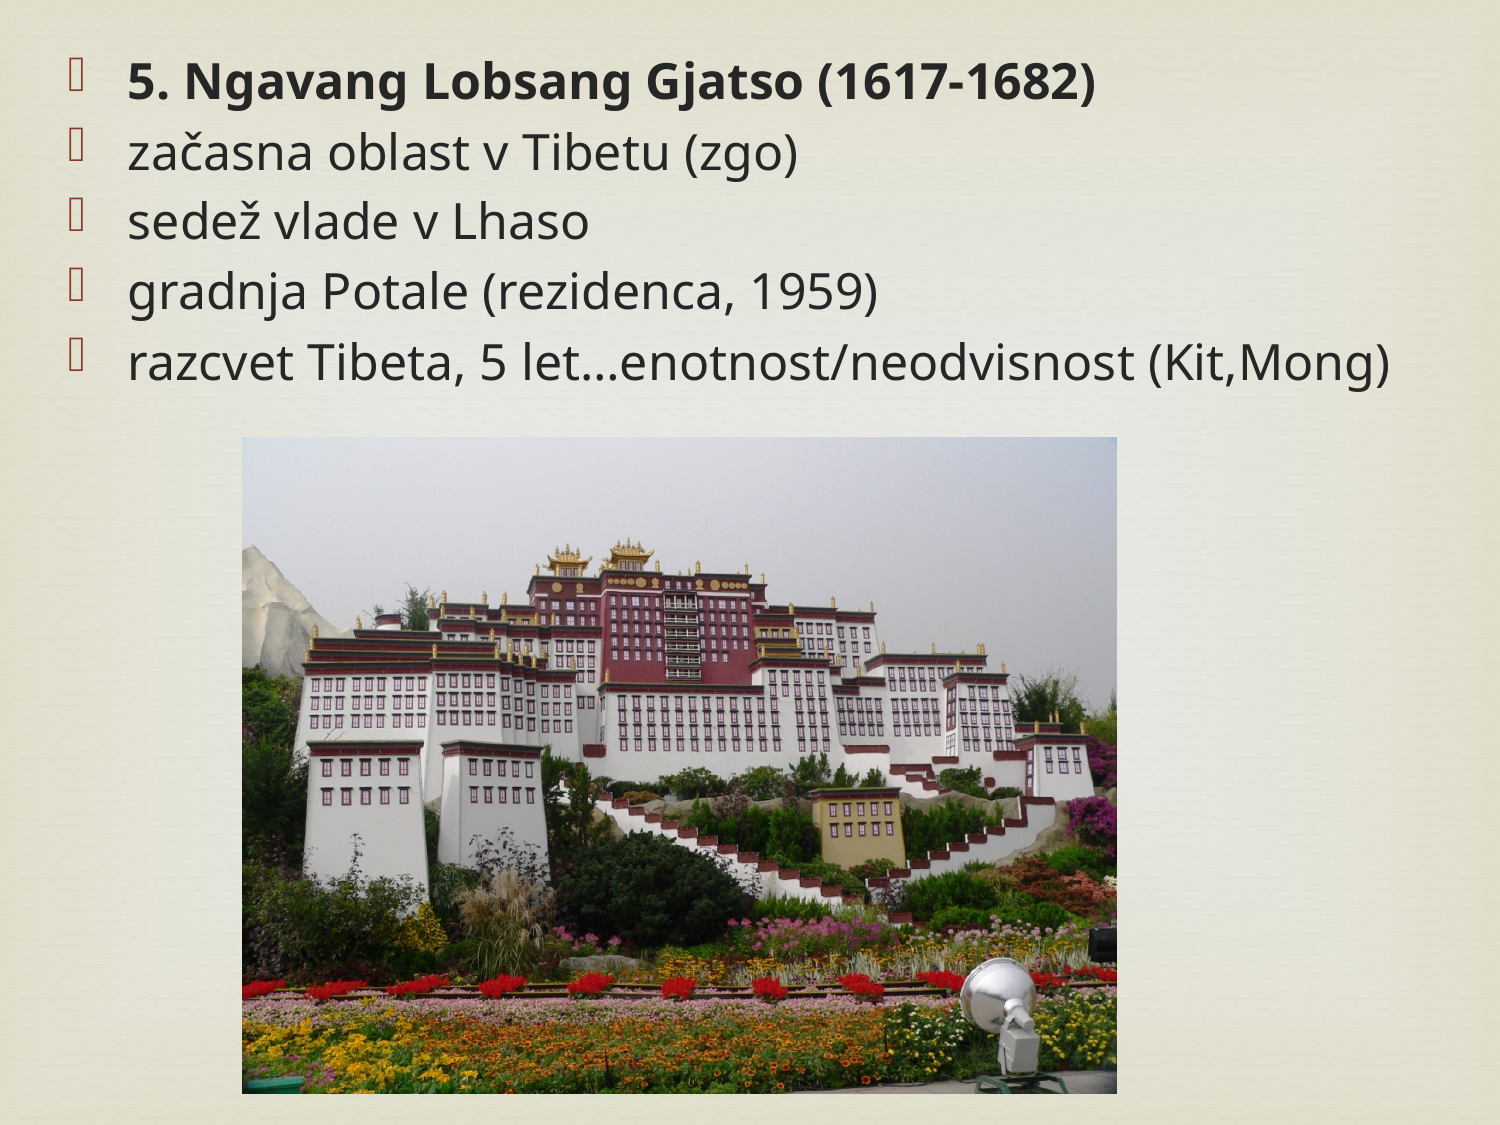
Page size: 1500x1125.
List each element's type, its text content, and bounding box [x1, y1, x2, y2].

picture [242, 437, 1117, 1094]
text_box 5. Ngavang Lobsang Gjatso (1617-1682) začasna oblast v Tibetu (zgo) sedež vlade v Lhaso gradnja Potale (rezidenca, 1959) razcvet Tibeta, 5 let…enotnost/neodvisnost (Kit,Mong) [53, 42, 1418, 1094]
